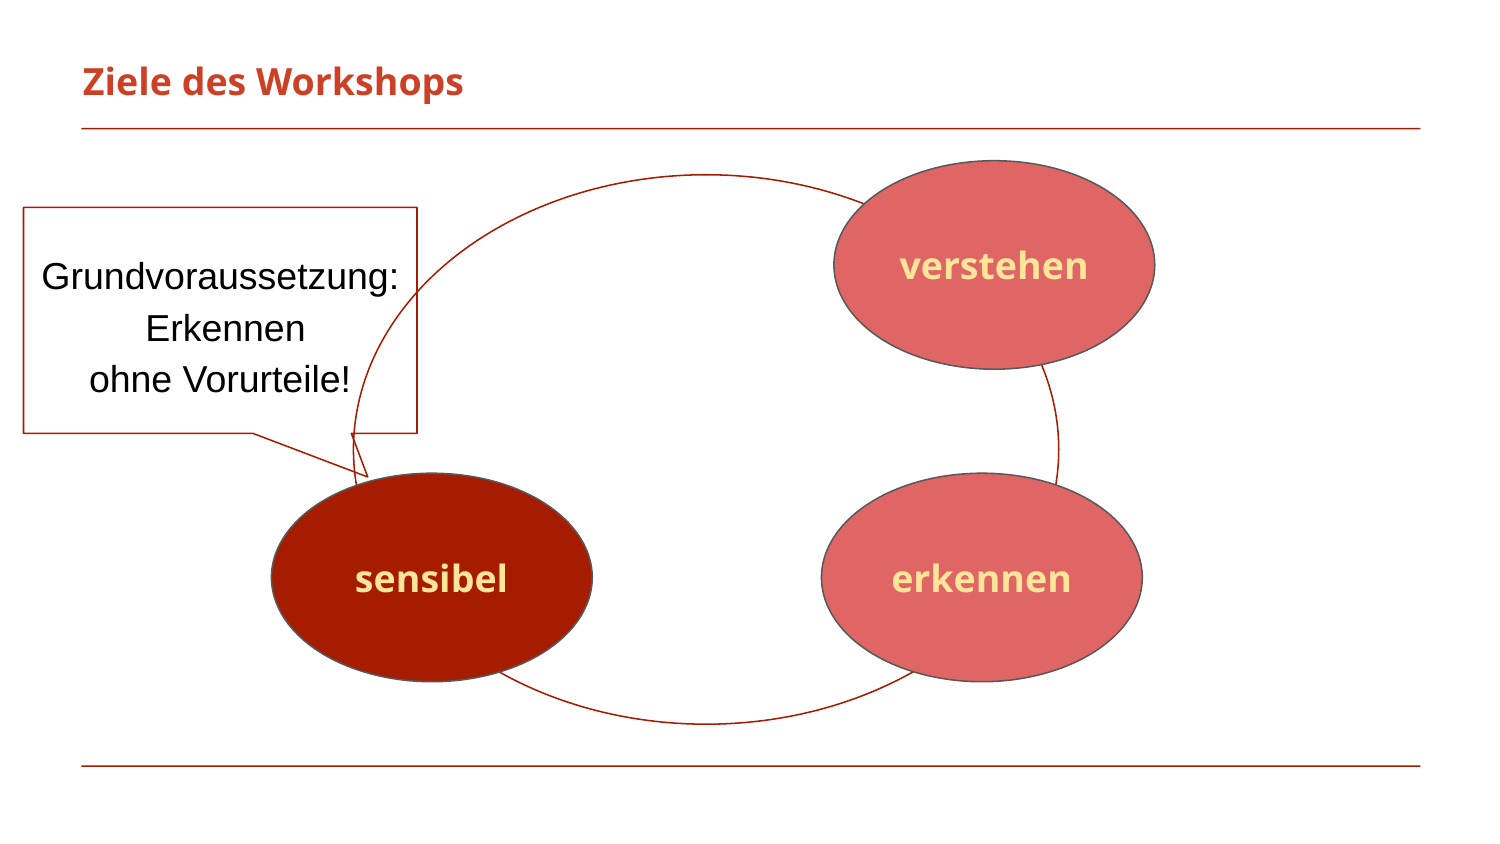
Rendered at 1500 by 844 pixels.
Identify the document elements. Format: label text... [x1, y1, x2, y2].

text_box Ziele des Workshops [67, 43, 1078, 117]
text_box verstehen [833, 160, 1155, 370]
text_box sensibel [271, 473, 593, 682]
text_box Grundvoraussetzung: Erkennen ohne Vorurteile! [23, 207, 417, 477]
text_box erkennen [821, 473, 1143, 682]
